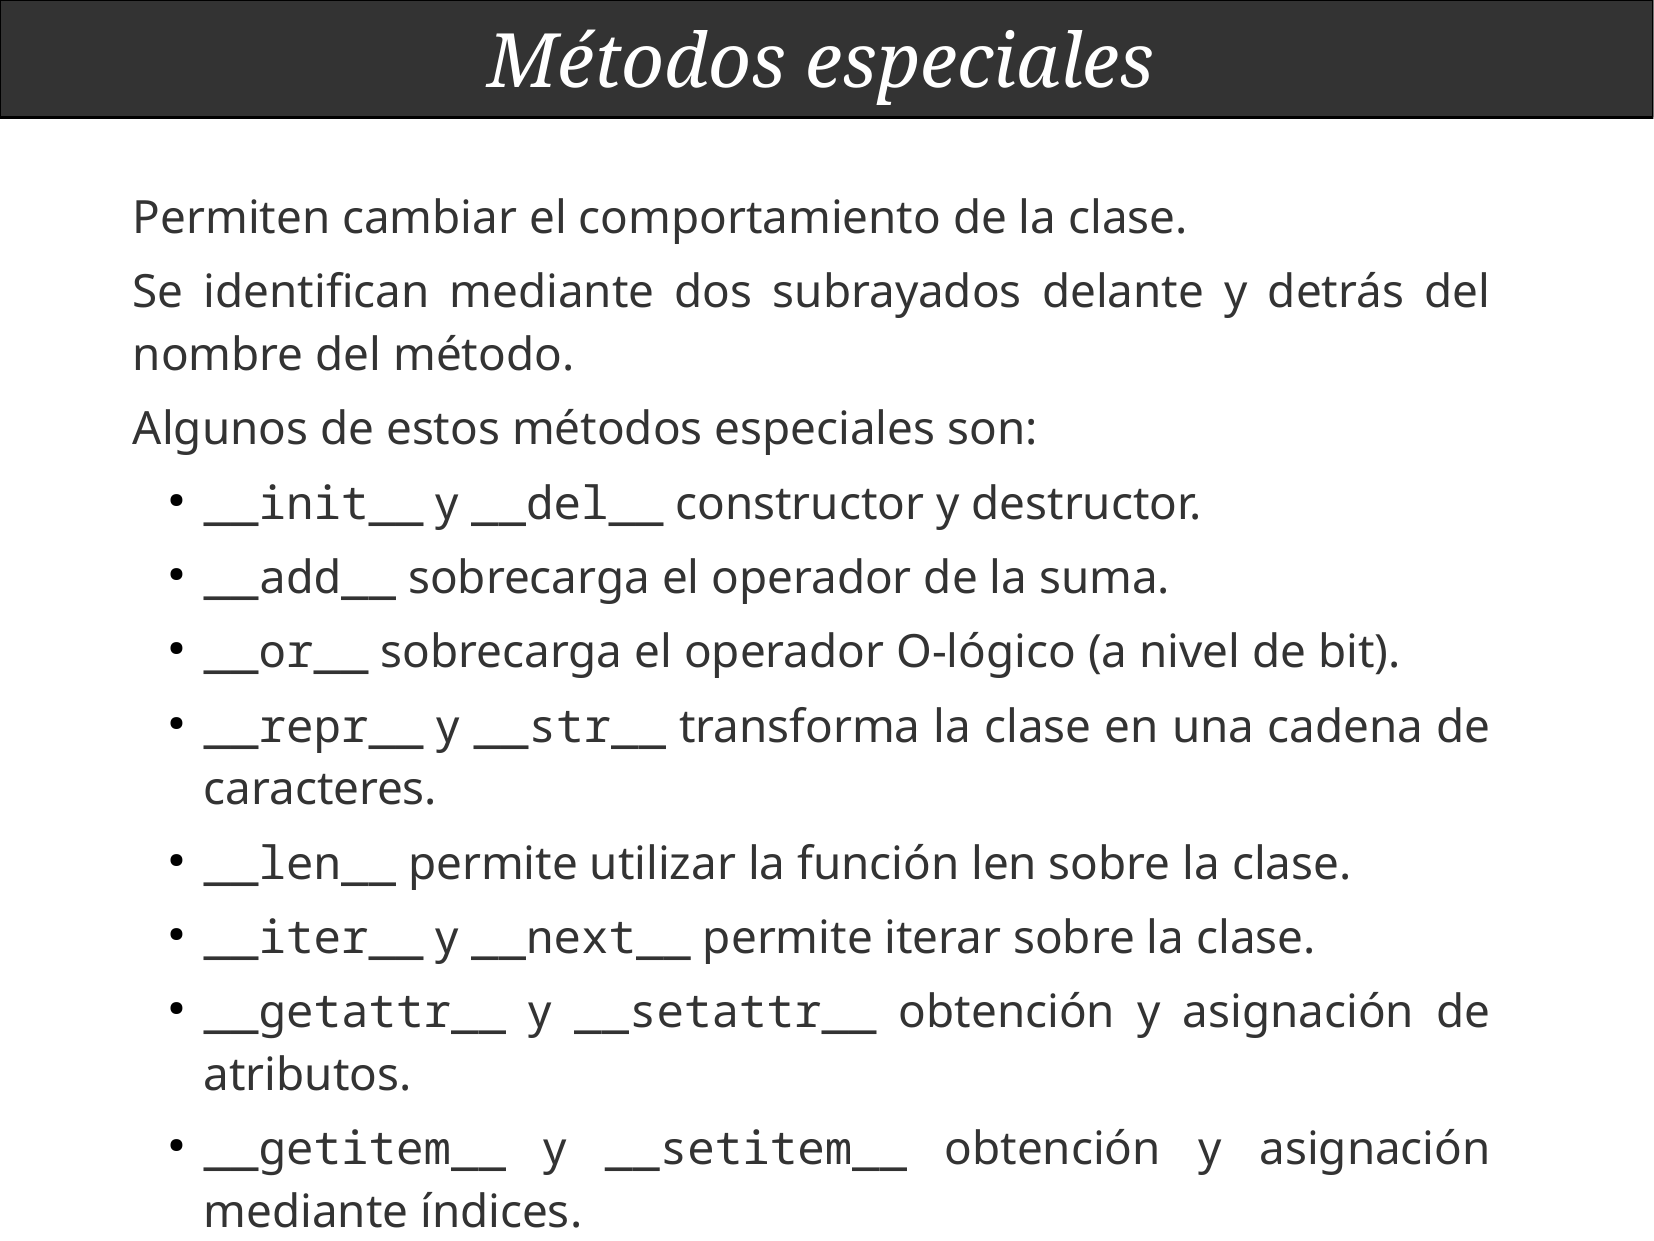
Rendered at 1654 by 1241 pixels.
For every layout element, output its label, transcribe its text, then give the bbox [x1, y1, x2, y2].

text_box Permiten cambiar el comportamiento de la clase. Se identifican mediante dos subrayados delante y detrás del nombre del método. Algunos de estos métodos especiales son: __init__ y __del__ constructor y destructor. __add__ sobrecarga el operador de la suma. __or__ sobrecarga el operador O-lógico (a nivel de bit). __repr__ y __str__ transforma la clase en una cadena de caracteres. __len__ permite utilizar la función len sobre la clase. __iter__ y __next__ permite iterar sobre la clase. __getattr__ y __setattr__ obtención y asignación de atributos. __getitem__ y __setitem__ obtención y asignación mediante índices. [118, 177, 1506, 1110]
text_box Métodos especiales [0, 0, 1654, 101]
